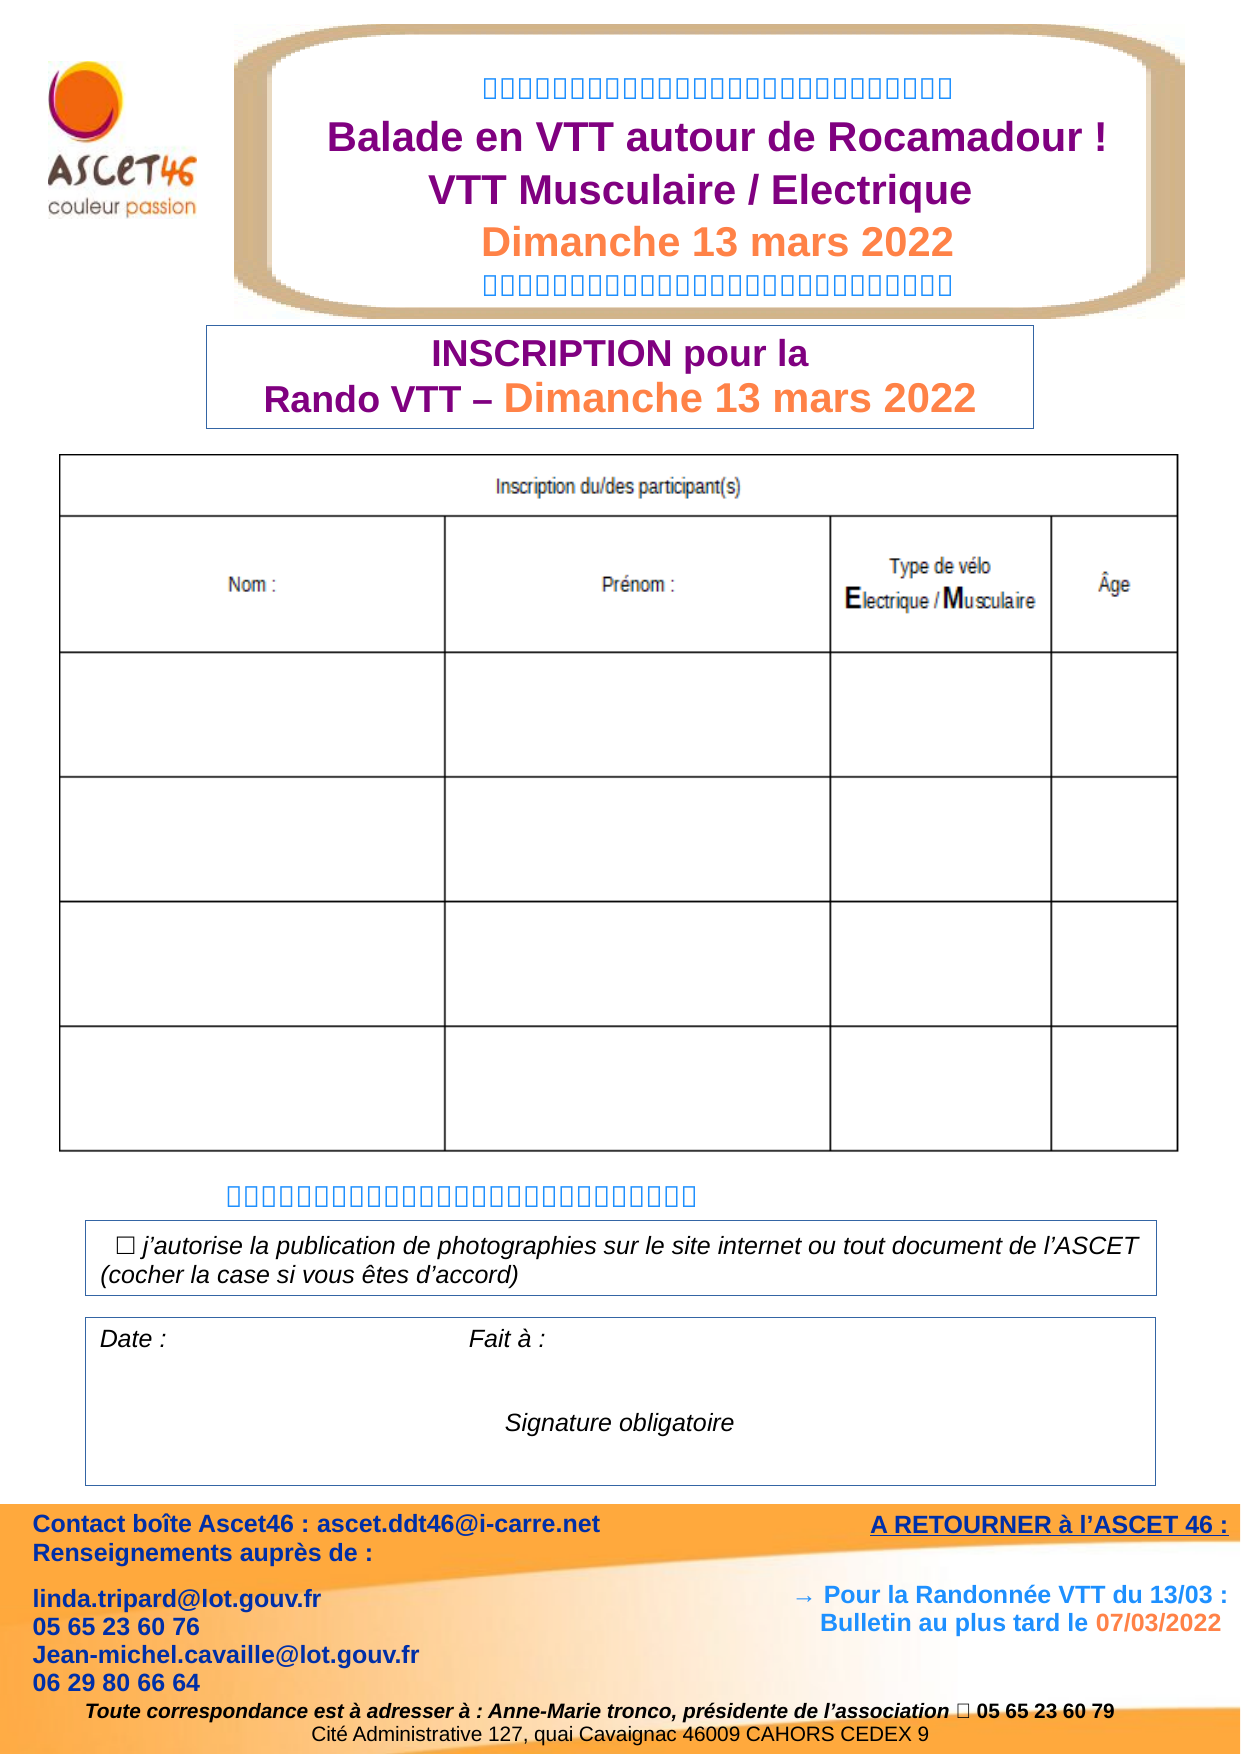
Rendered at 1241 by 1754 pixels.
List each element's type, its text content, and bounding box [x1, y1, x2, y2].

text_box Date : Fait à : Signature obligatoire [85, 1317, 1156, 1486]
picture [48, 61, 197, 219]
picture [234, 24, 1185, 319]
text_box A RETOURNER à l’ASCET 46 : → Pour la Randonnée VTT du 13/03 : Bulletin au plus tard le 07/03/2022 [672, 1511, 1229, 1708]
text_box  [210, 1168, 1030, 1213]
picture [59, 454, 1182, 1157]
text_box Contact boîte Ascet46 : ascet.ddt46@i-carre.net Renseignements auprès de : linda.tripard@lot.gouv.fr 05 65 23 60 76 Jean-michel.cavaille@lot.gouv.fr 06 29 80 66 64 [32, 1510, 629, 1676]
text_box □ j’autorise la publication de photographies sur le site internet ou tout document de l’ASCET (cocher la case si vous êtes d’accord) [85, 1220, 1157, 1296]
text_box  Balade en VTT autour de Rocamadour ! VTT Musculaire / Electrique Dimanche 13 mars 2022  [207, 61, 1158, 317]
text_box Toute correspondance est à adresser à : Anne-Marie tronco, présidente de l’association  05 65 23 60 79 Cité Administrative 127, quai Cavaignac 46009 CAHORS CEDEX 9 [0, 1676, 1241, 1754]
text_box INSCRIPTION pour la Rando VTT – Dimanche 13 mars 2022 [206, 325, 1034, 429]
picture [0, 1504, 1241, 1676]
